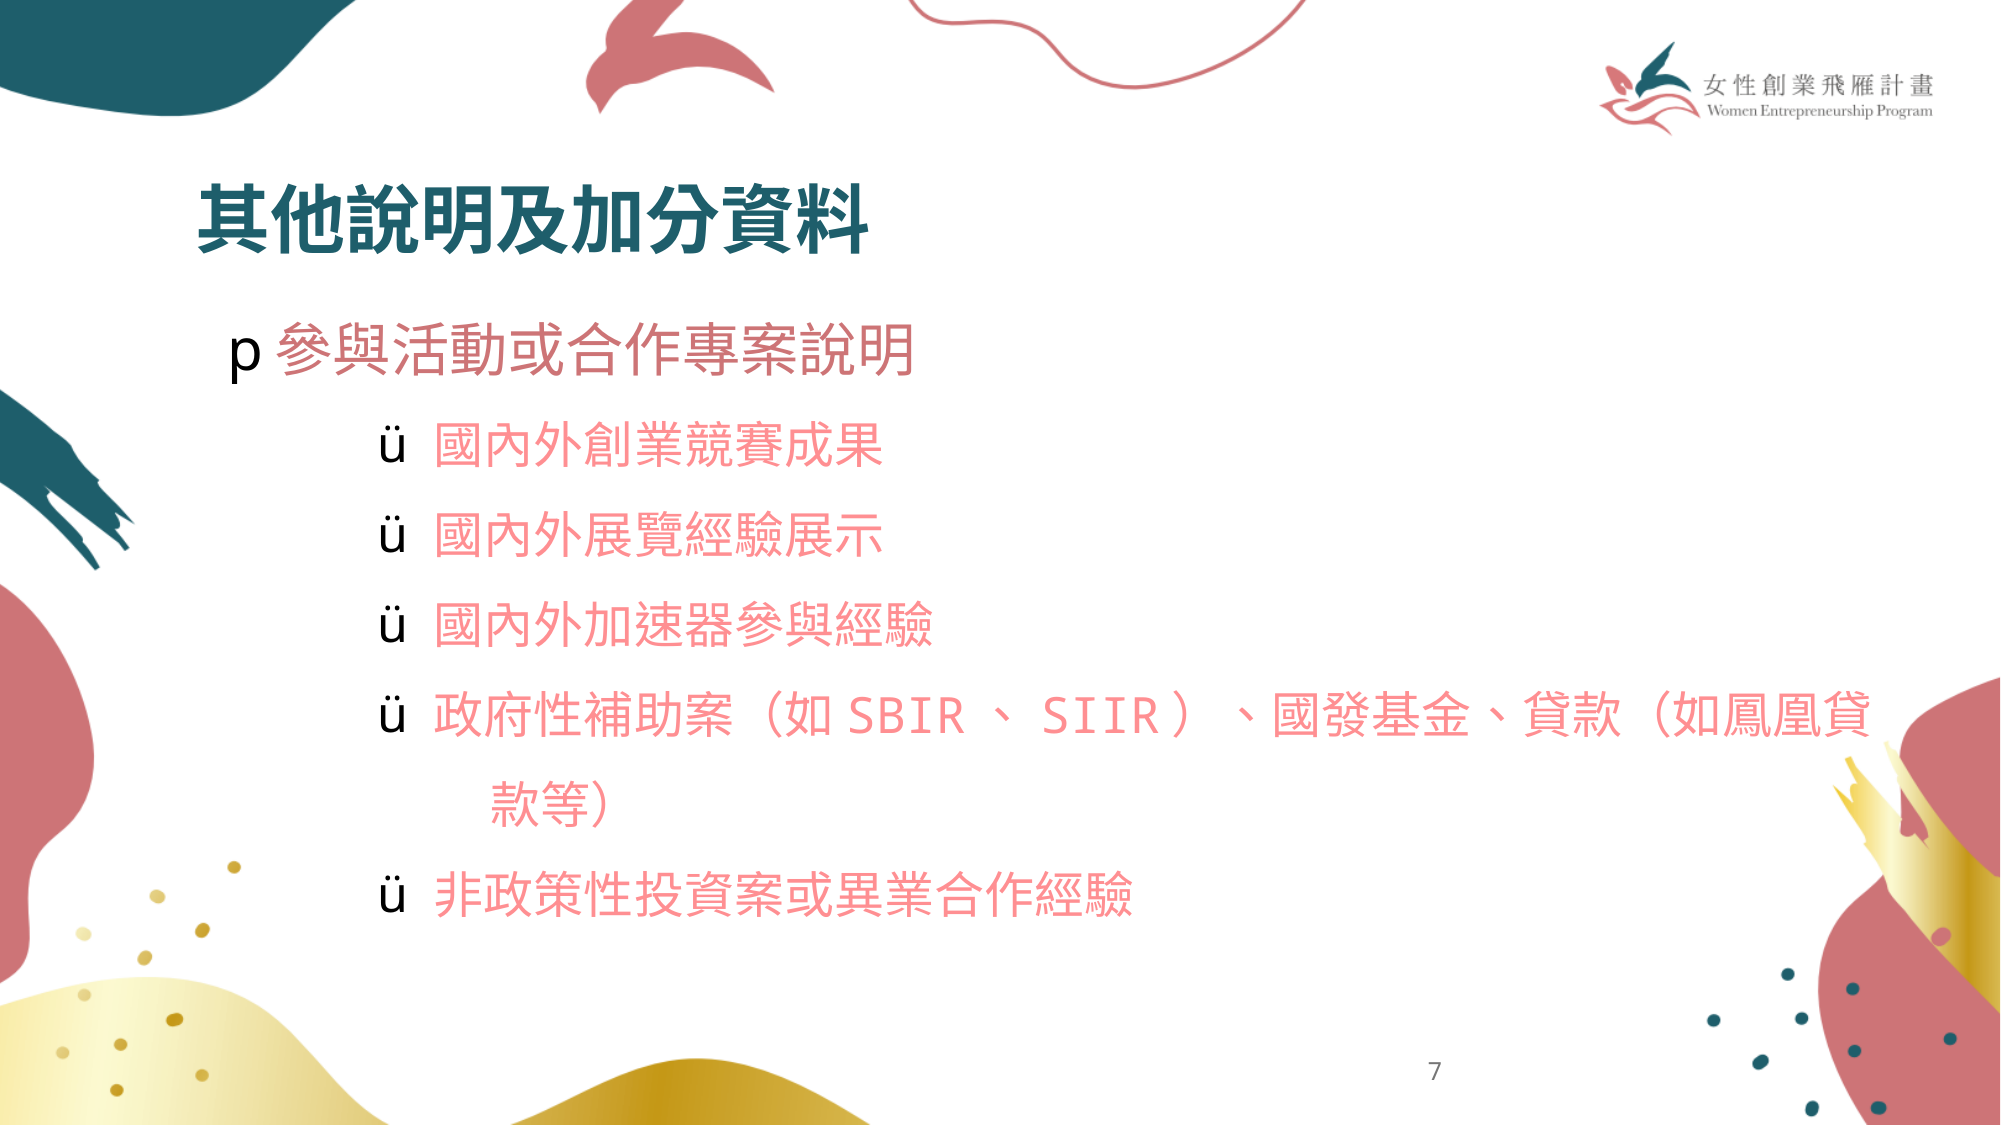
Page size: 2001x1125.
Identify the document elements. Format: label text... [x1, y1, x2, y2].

text_box 7 [1412, 1042, 1863, 1103]
text_box 其他說明及加分資料 [180, 164, 1638, 271]
text_box 參與活動或合作專案說明 國內外創業競賽成果 國內外展覽經驗展示 國內外加速器參與經驗 政府性補助案（如SBIR、SIIR）、國發基金、貸款（如鳳凰貸款等） 非政策性投資案或異業合作經驗 [212, 270, 1899, 834]
